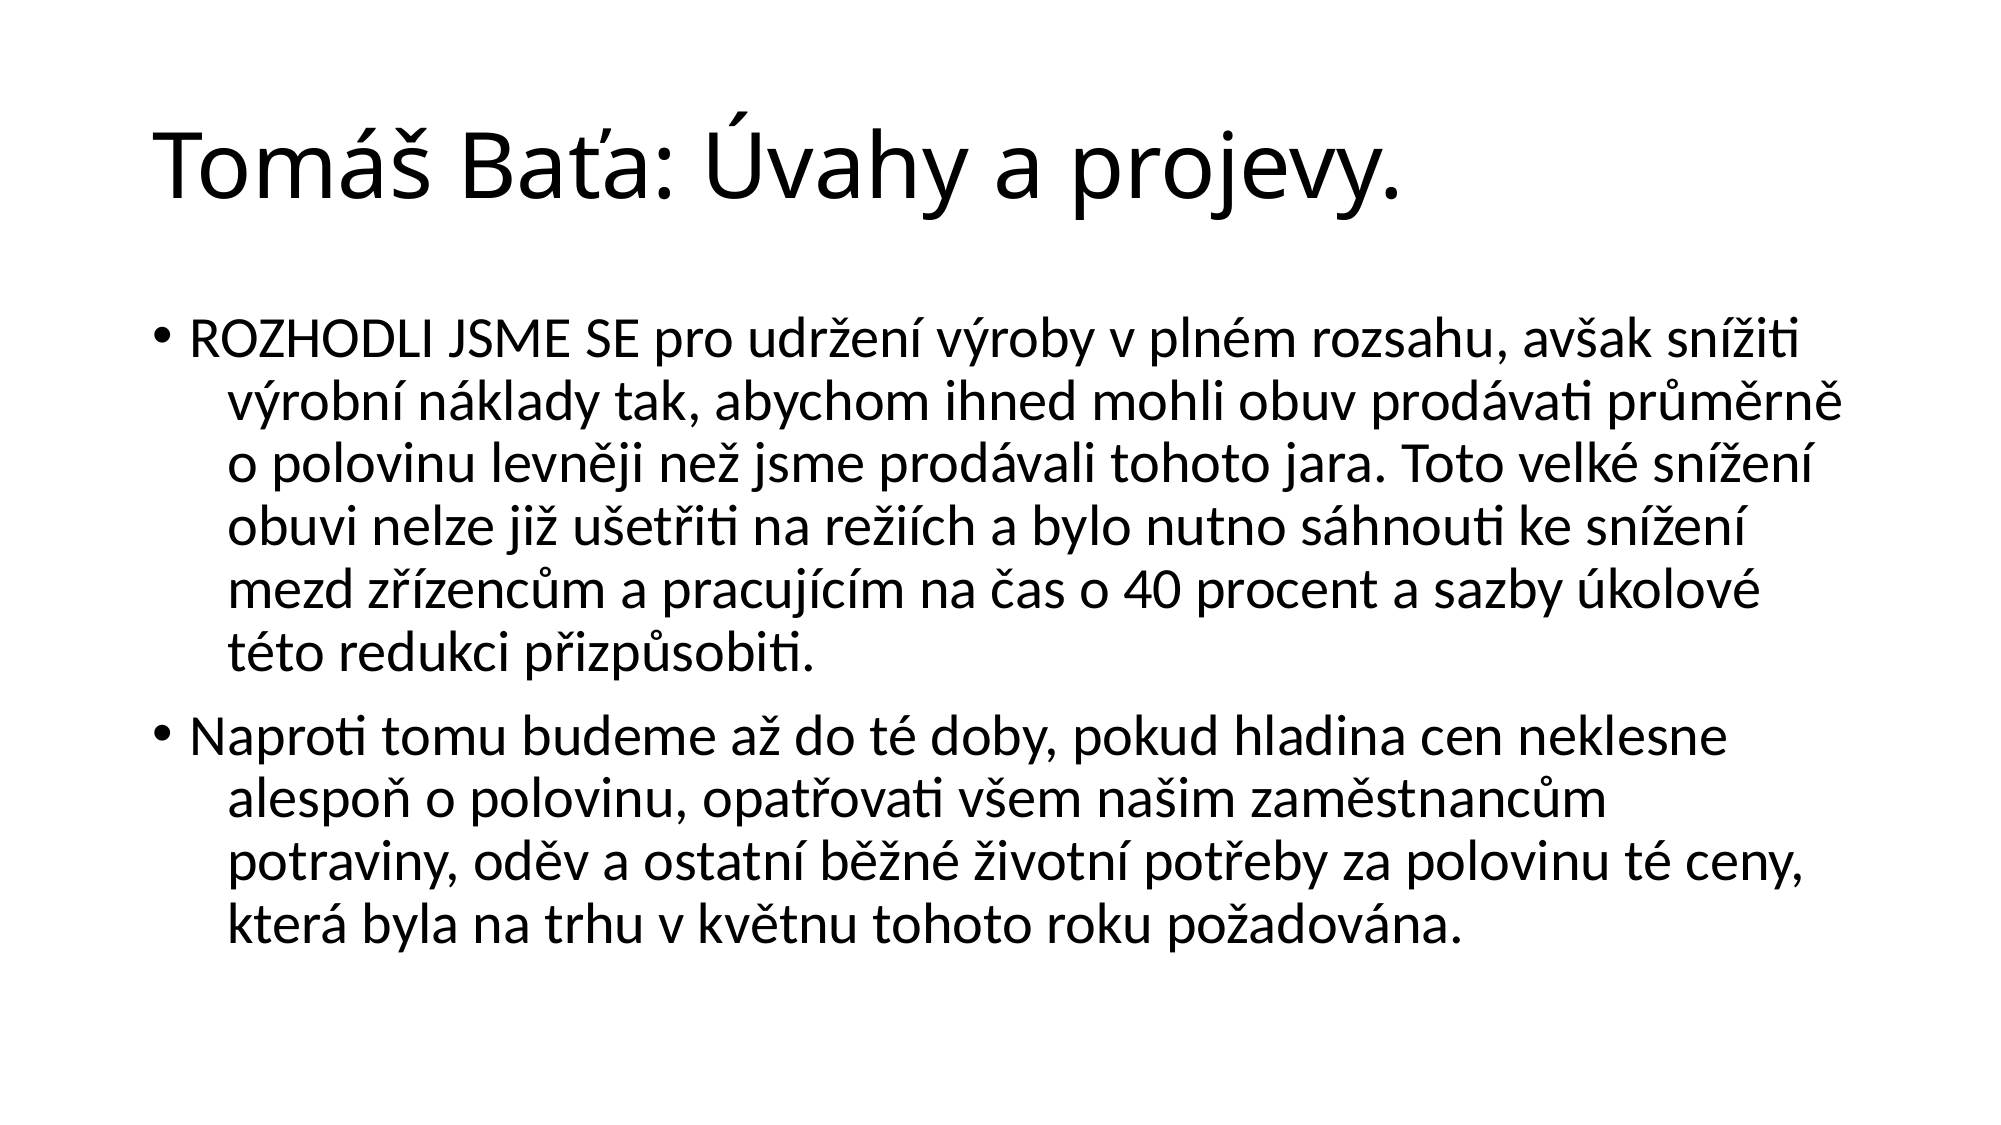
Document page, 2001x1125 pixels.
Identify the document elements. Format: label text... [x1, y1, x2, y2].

title Tomáš Baťa: Úvahy a projevy. [137, 59, 1863, 278]
list ROZHODLI JSME SE pro udržení výroby v plném rozsahu, avšak snížiti výrobní náklady tak, abychom ihned mohli obuv prodávati průměrně o polovinu levněji než jsme prodávali tohoto jara. Toto velké snížení obuvi nelze již ušetřiti na režiích a bylo nutno sáhnouti ke snížení mezd zřízencům a pracujícím na čas o 40 procent a sazby úkolové této redukci přizpůsobiti. Naproti tomu budeme až do té doby, pokud hladina cen neklesne alespoň o polovinu, opatřovati všem našim zaměstnancům potraviny, oděv a ostatní běžné životní potřeby za polovinu té ceny, která byla na trhu v květnu tohoto roku požadována. [137, 299, 1863, 1014]
